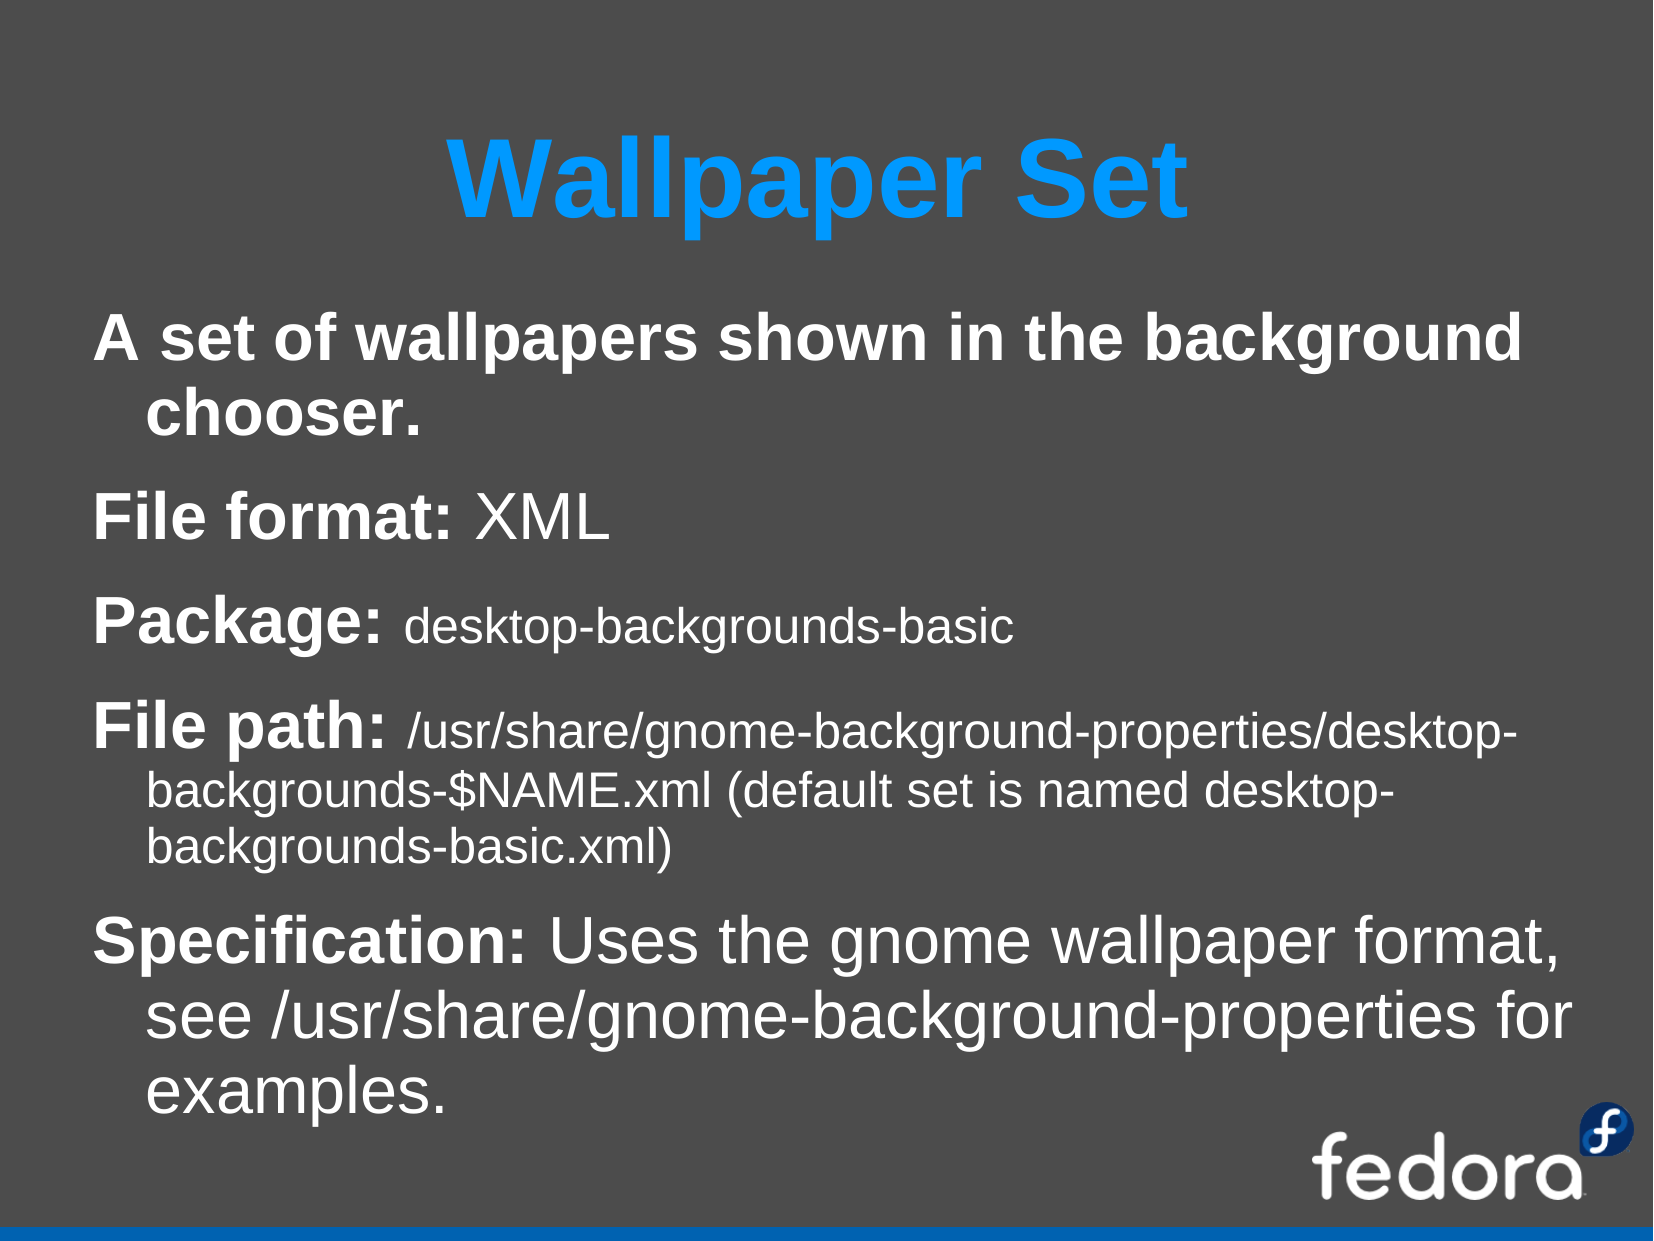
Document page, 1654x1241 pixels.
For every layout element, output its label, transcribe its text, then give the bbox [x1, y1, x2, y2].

picture [1312, 1102, 1634, 1200]
list A set of wallpapers shown in the background chooser. File format: XML Package: desktop-backgrounds-basic File path: /usr/share/gnome-background-properties/desktop-backgrounds-$NAME.xml (default set is named desktop-backgrounds-basic.xml) Specification: Uses the gnome wallpaper format, see /usr/share/gnome-background-properties for examples. [74, 300, 1612, 1129]
title Wallpaper Set [112, 75, 1524, 283]
